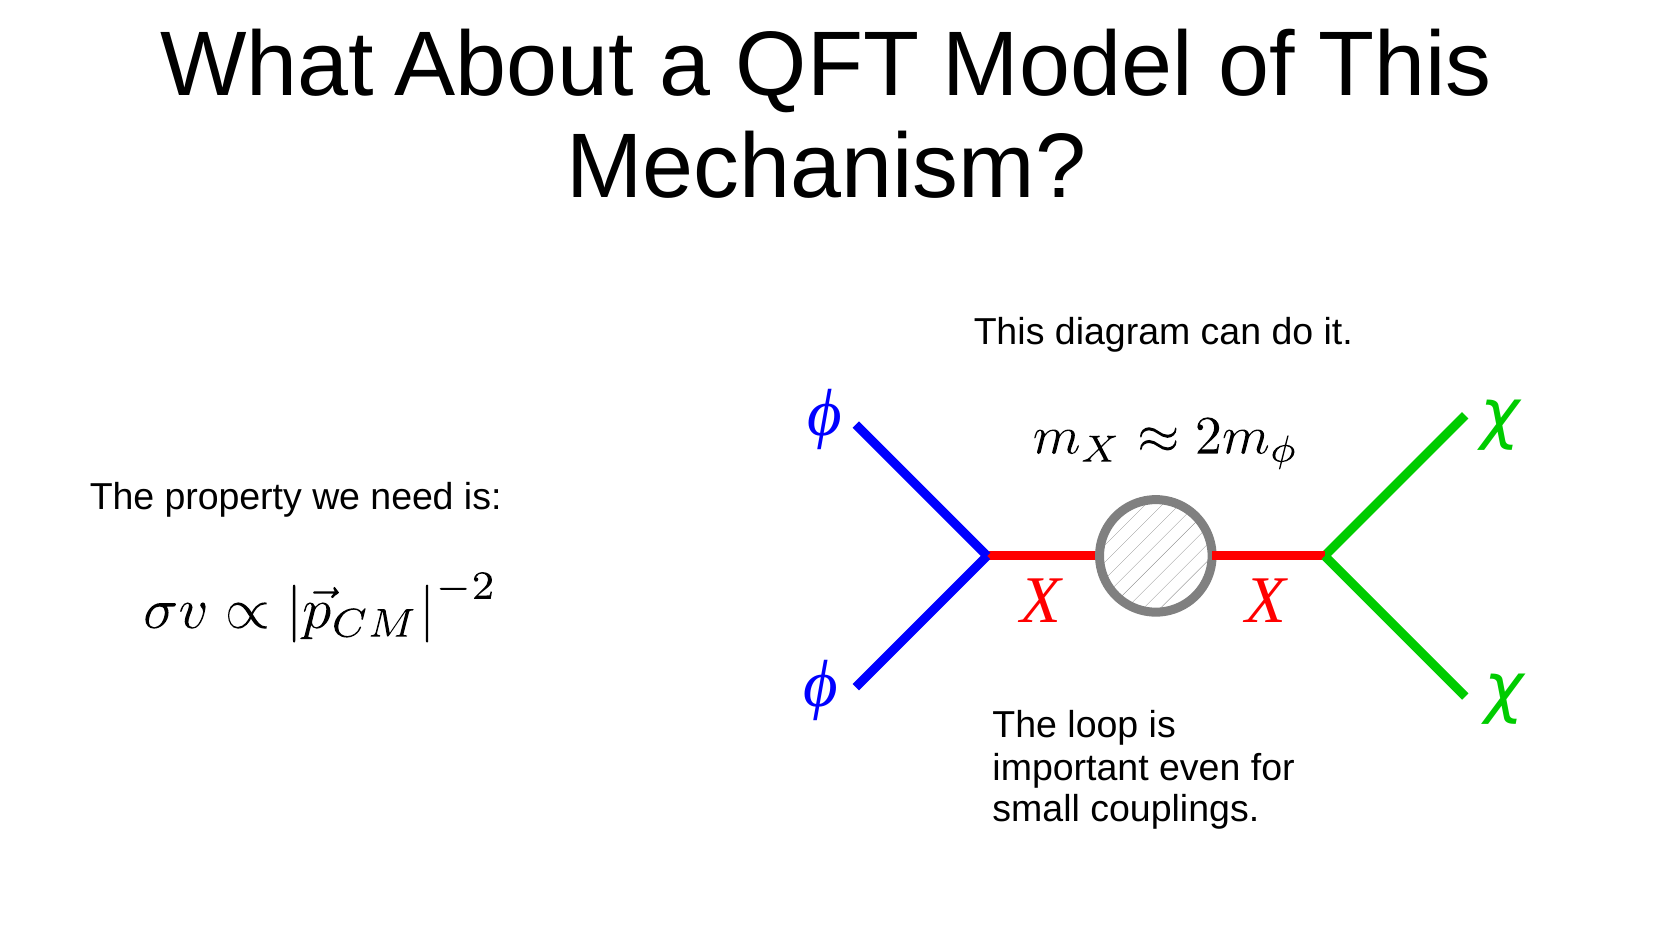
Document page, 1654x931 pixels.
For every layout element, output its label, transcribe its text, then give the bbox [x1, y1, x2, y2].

text_box The property we need is: [75, 468, 526, 526]
title What About a QFT Model of This Mechanism? [82, 12, 1571, 218]
text_box [145, 572, 492, 643]
chart [712, 187, 1584, 898]
